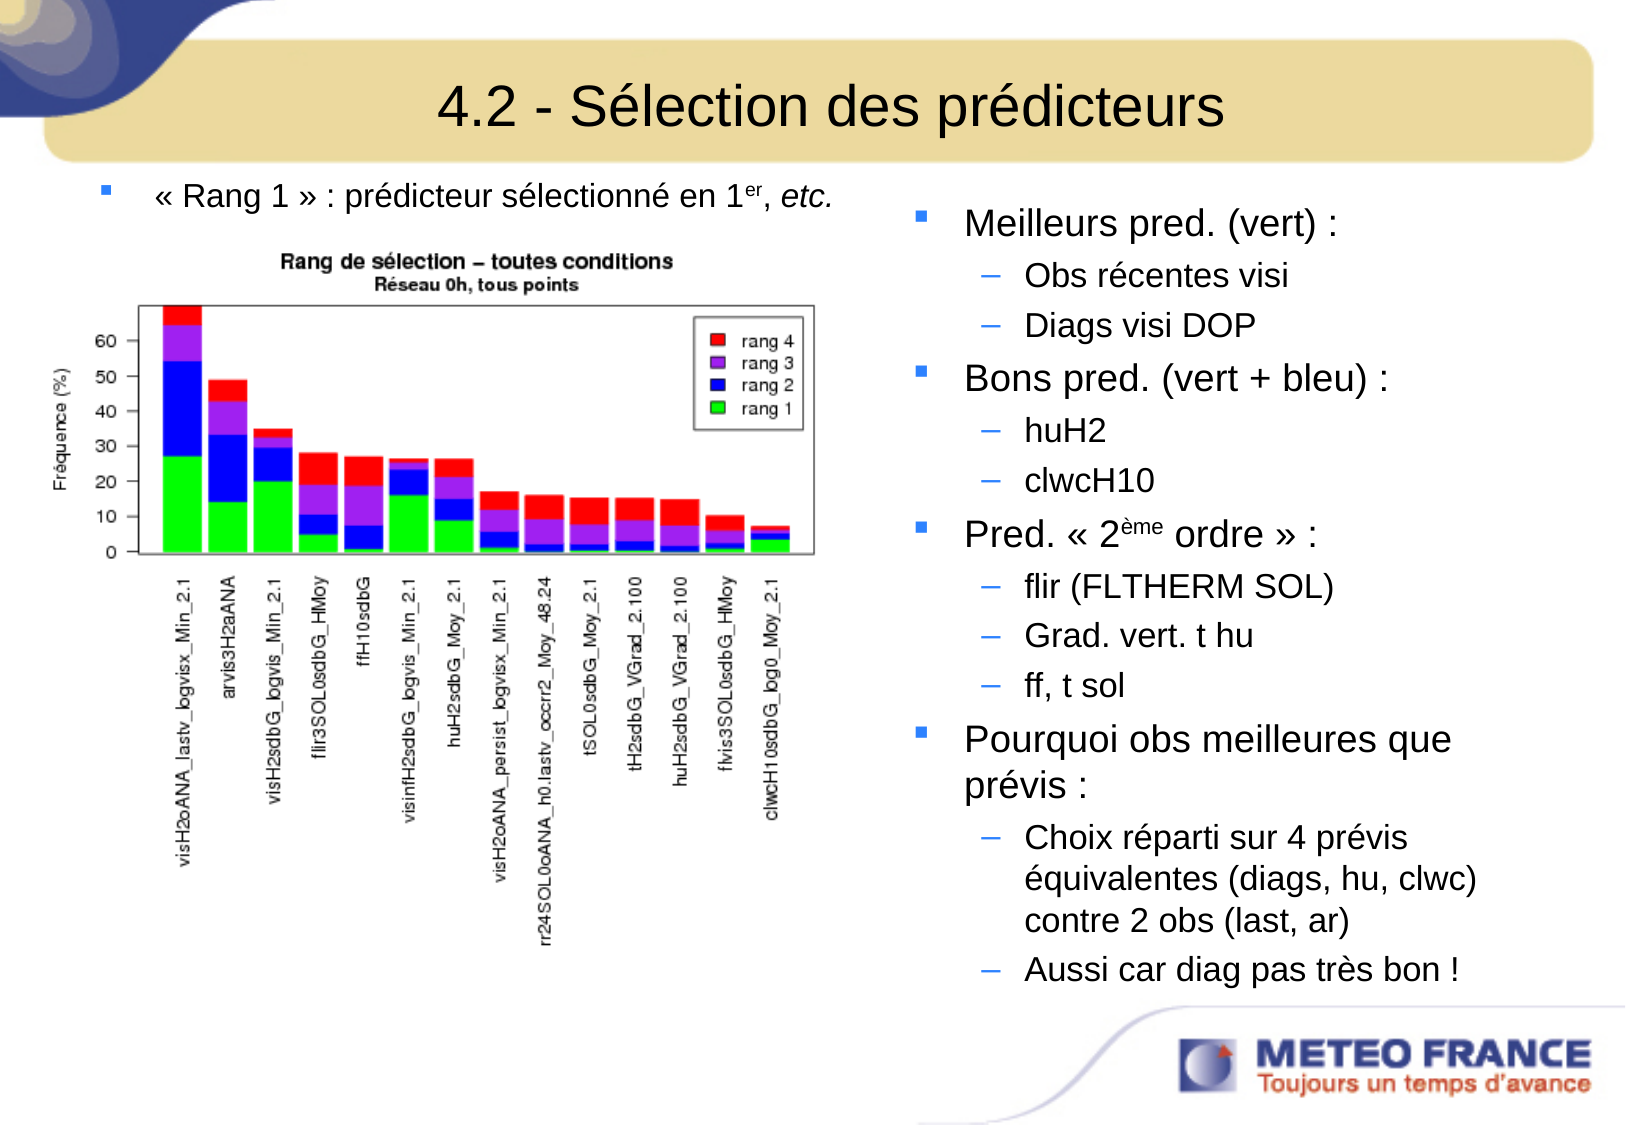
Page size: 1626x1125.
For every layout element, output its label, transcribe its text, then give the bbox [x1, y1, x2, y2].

title 4.2 - Sélection des prédicteurs [185, 45, 1479, 161]
picture [0, 0, 1626, 1125]
list « Rang 1 » : prédicteur sélectionné en 1er, etc. [83, 167, 857, 237]
list Meilleurs pred. (vert) : Obs récentes visi Diags visi DOP Bons pred. (vert + bleu) : huH2 clwcH10 Pred. « 2ème ordre » : flir (FLTHERM SOL) Grad. vert. t hu ff, t sol Pourquoi obs meilleures que prévis : Choix réparti sur 4 prévis équivalentes (diags, hu, clwc) contre 2 obs (last, ar) Aussi car diag pas très bon ! [897, 190, 1583, 999]
